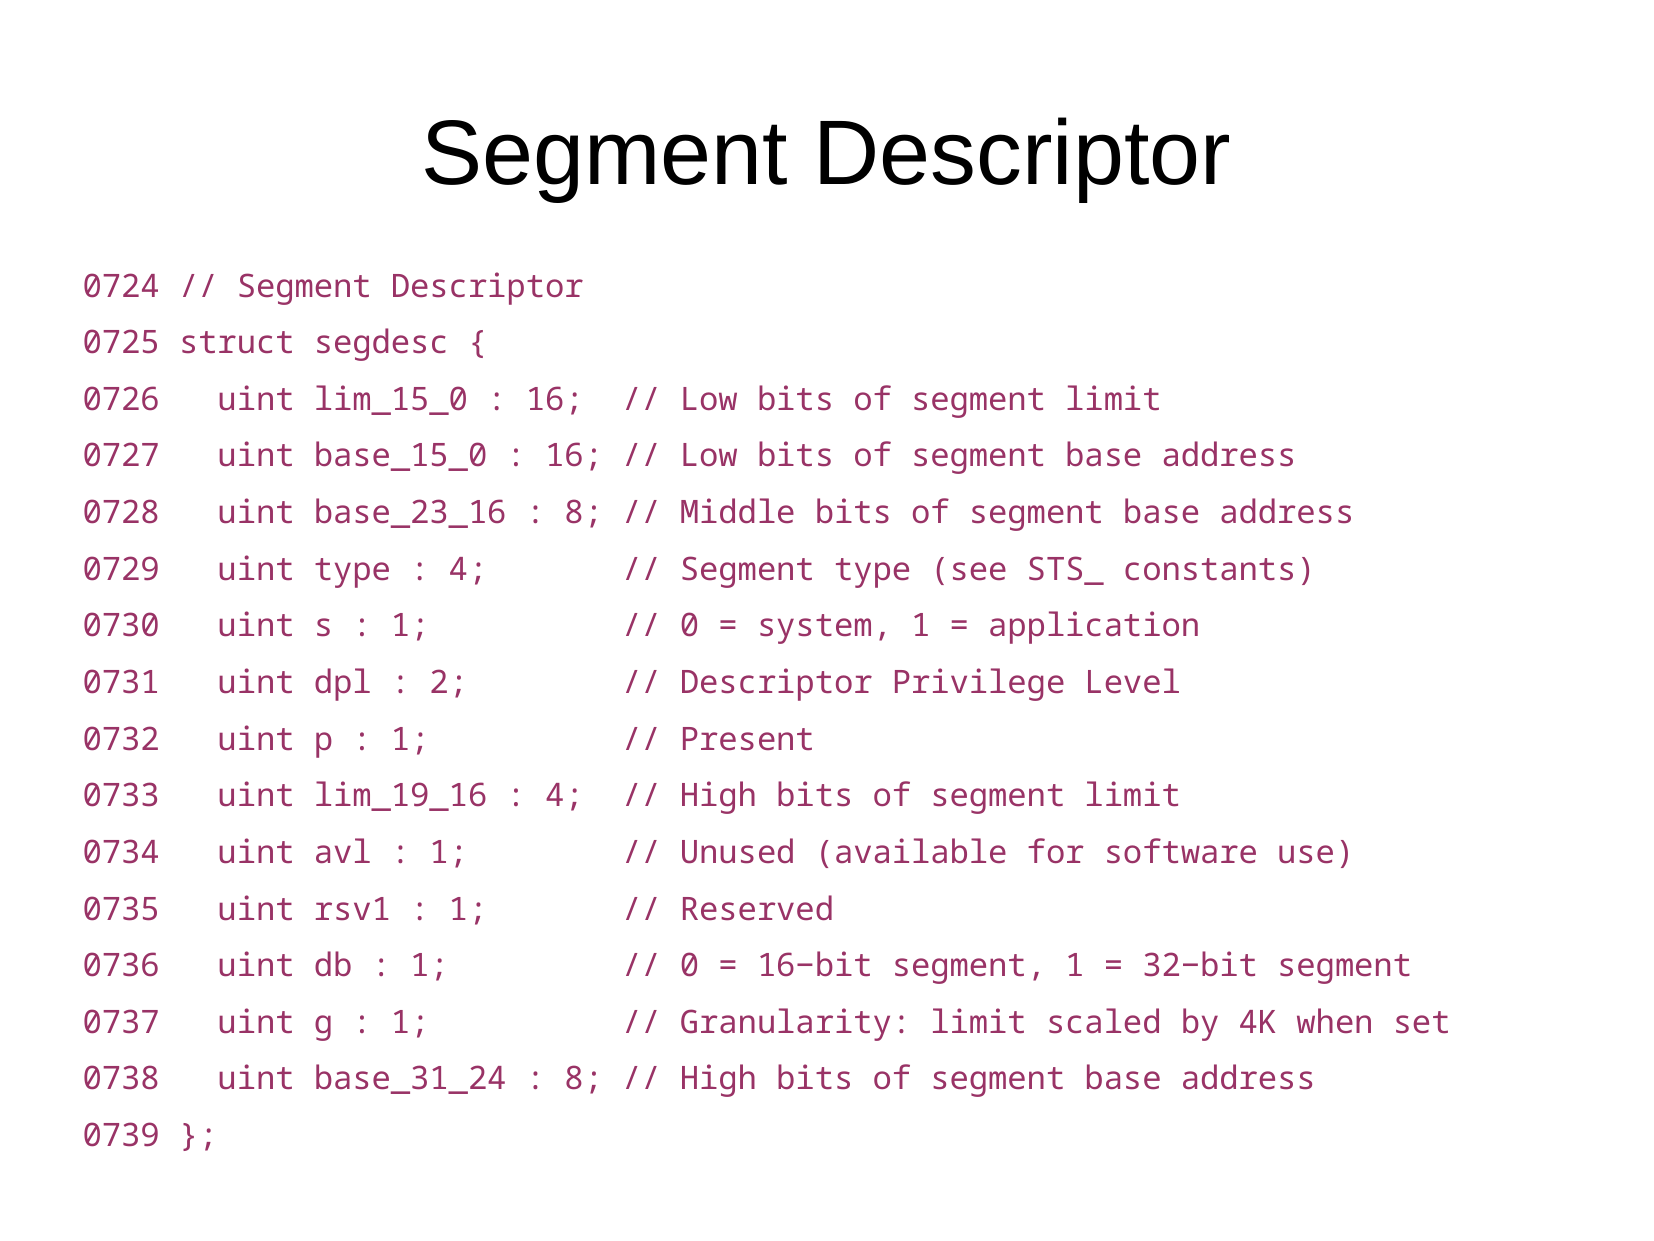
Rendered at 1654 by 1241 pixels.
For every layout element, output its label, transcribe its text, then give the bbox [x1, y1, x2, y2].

title Segment Descriptor [82, 49, 1571, 257]
list 0724 // Segment Descriptor 0725 struct segdesc { 0726 uint lim_15_0 : 16; // Low bits of segment limit 0727 uint base_15_0 : 16; // Low bits of segment base address 0728 uint base_23_16 : 8; // Middle bits of segment base address 0729 uint type : 4; // Segment type (see STS_ constants) 0730 uint s : 1; // 0 = system, 1 = application 0731 uint dpl : 2; // Descriptor Privilege Level 0732 uint p : 1; // Present 0733 uint lim_19_16 : 4; // High bits of segment limit 0734 uint avl : 1; // Unused (available for software use) 0735 uint rsv1 : 1; // Reserved 0736 uint db : 1; // 0 = 16−bit segment, 1 = 32−bit segment 0737 uint g : 1; // Granularity: limit scaled by 4K when set 0738 uint base_31_24 : 8; // High bits of segment base address 0739 }; [82, 262, 1571, 1163]
